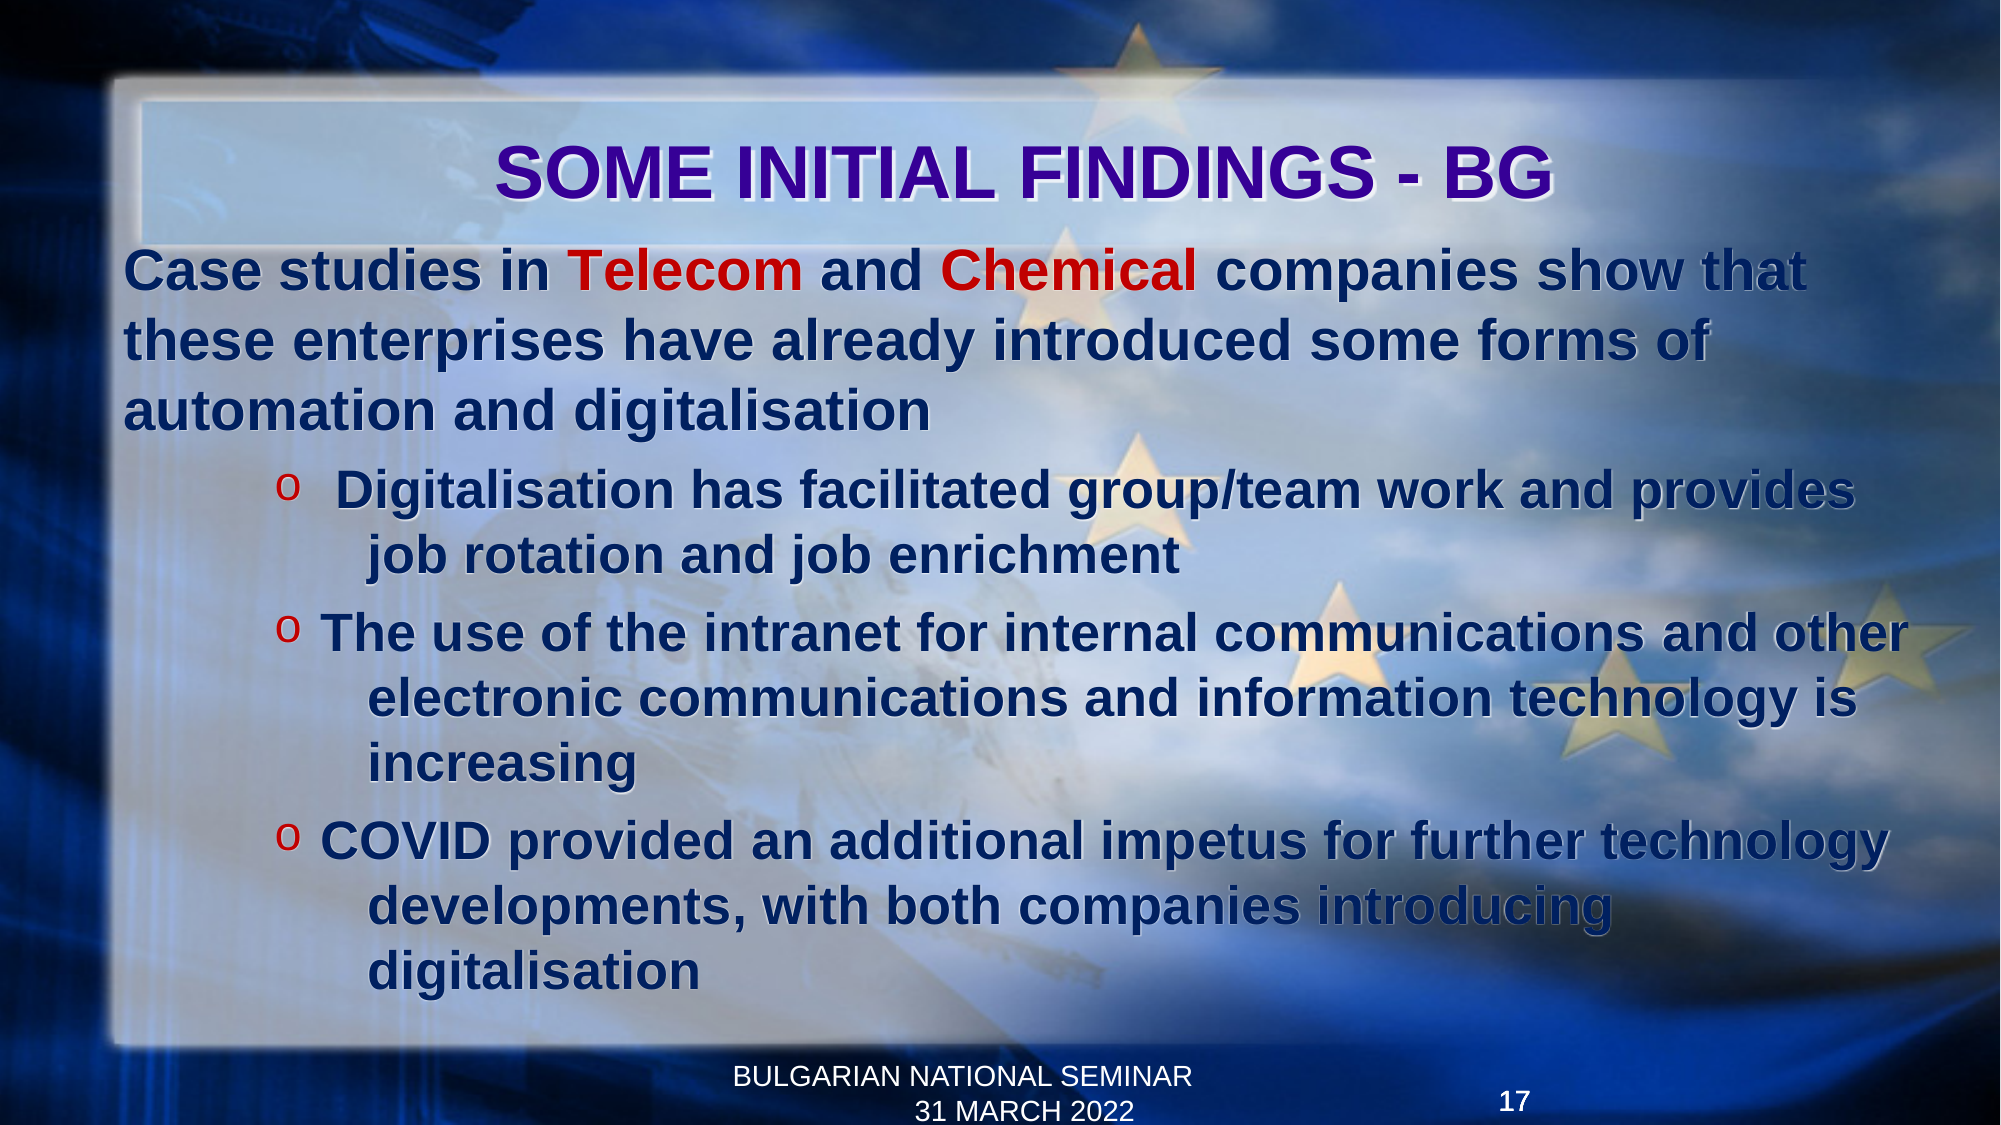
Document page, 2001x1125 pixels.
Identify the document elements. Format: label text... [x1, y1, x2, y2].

text_box BULGARIAN NATIONAL SEMINAR 31 MARCH 2022 [708, 1050, 1342, 1125]
list Case studies in Telecom and Chemical companies show that these enterprises have already introduced some forms of automation and digitalisation Digitalisation has facilitated group/team work and provides job rotation and job enrichment The use of the intranet for internal communications and other electronic communications and information technology is increasing COVID provided an additional impetus for further technology developments, with both companies introducing digitalisation [108, 224, 1930, 1026]
text_box [1483, 1050, 1901, 1125]
title SOME INITIAL FINDINGS - BG [150, 87, 1900, 224]
